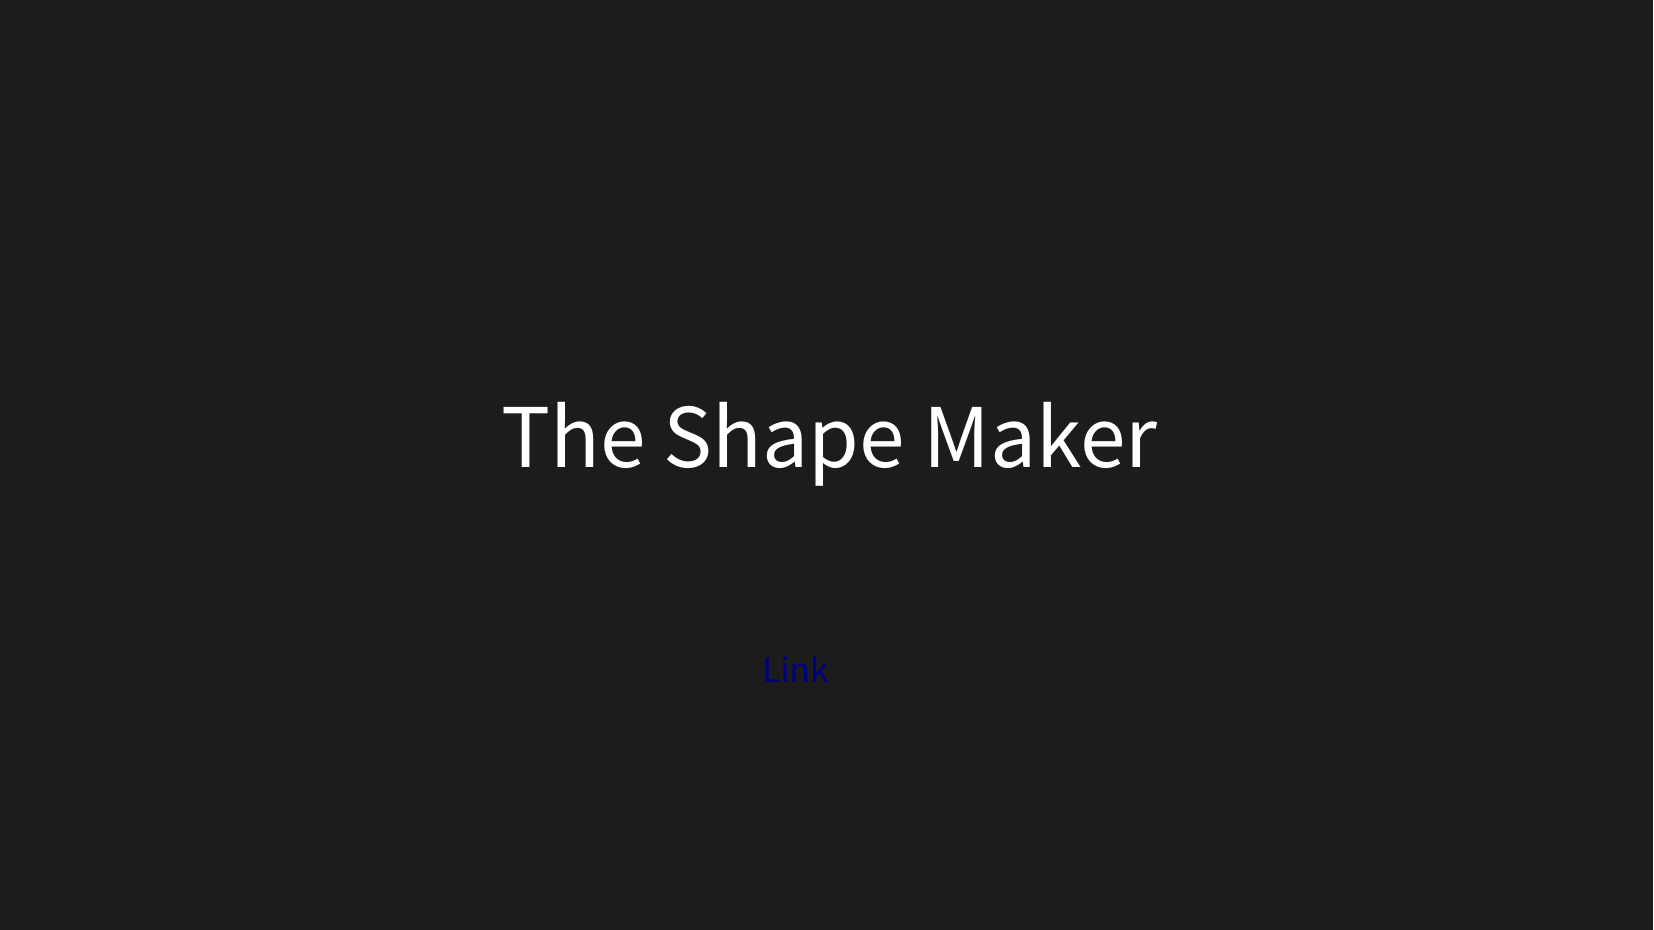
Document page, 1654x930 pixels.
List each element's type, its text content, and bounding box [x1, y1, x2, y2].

title The Shape Maker [3, 357, 1653, 513]
text_box Link [669, 631, 922, 701]
